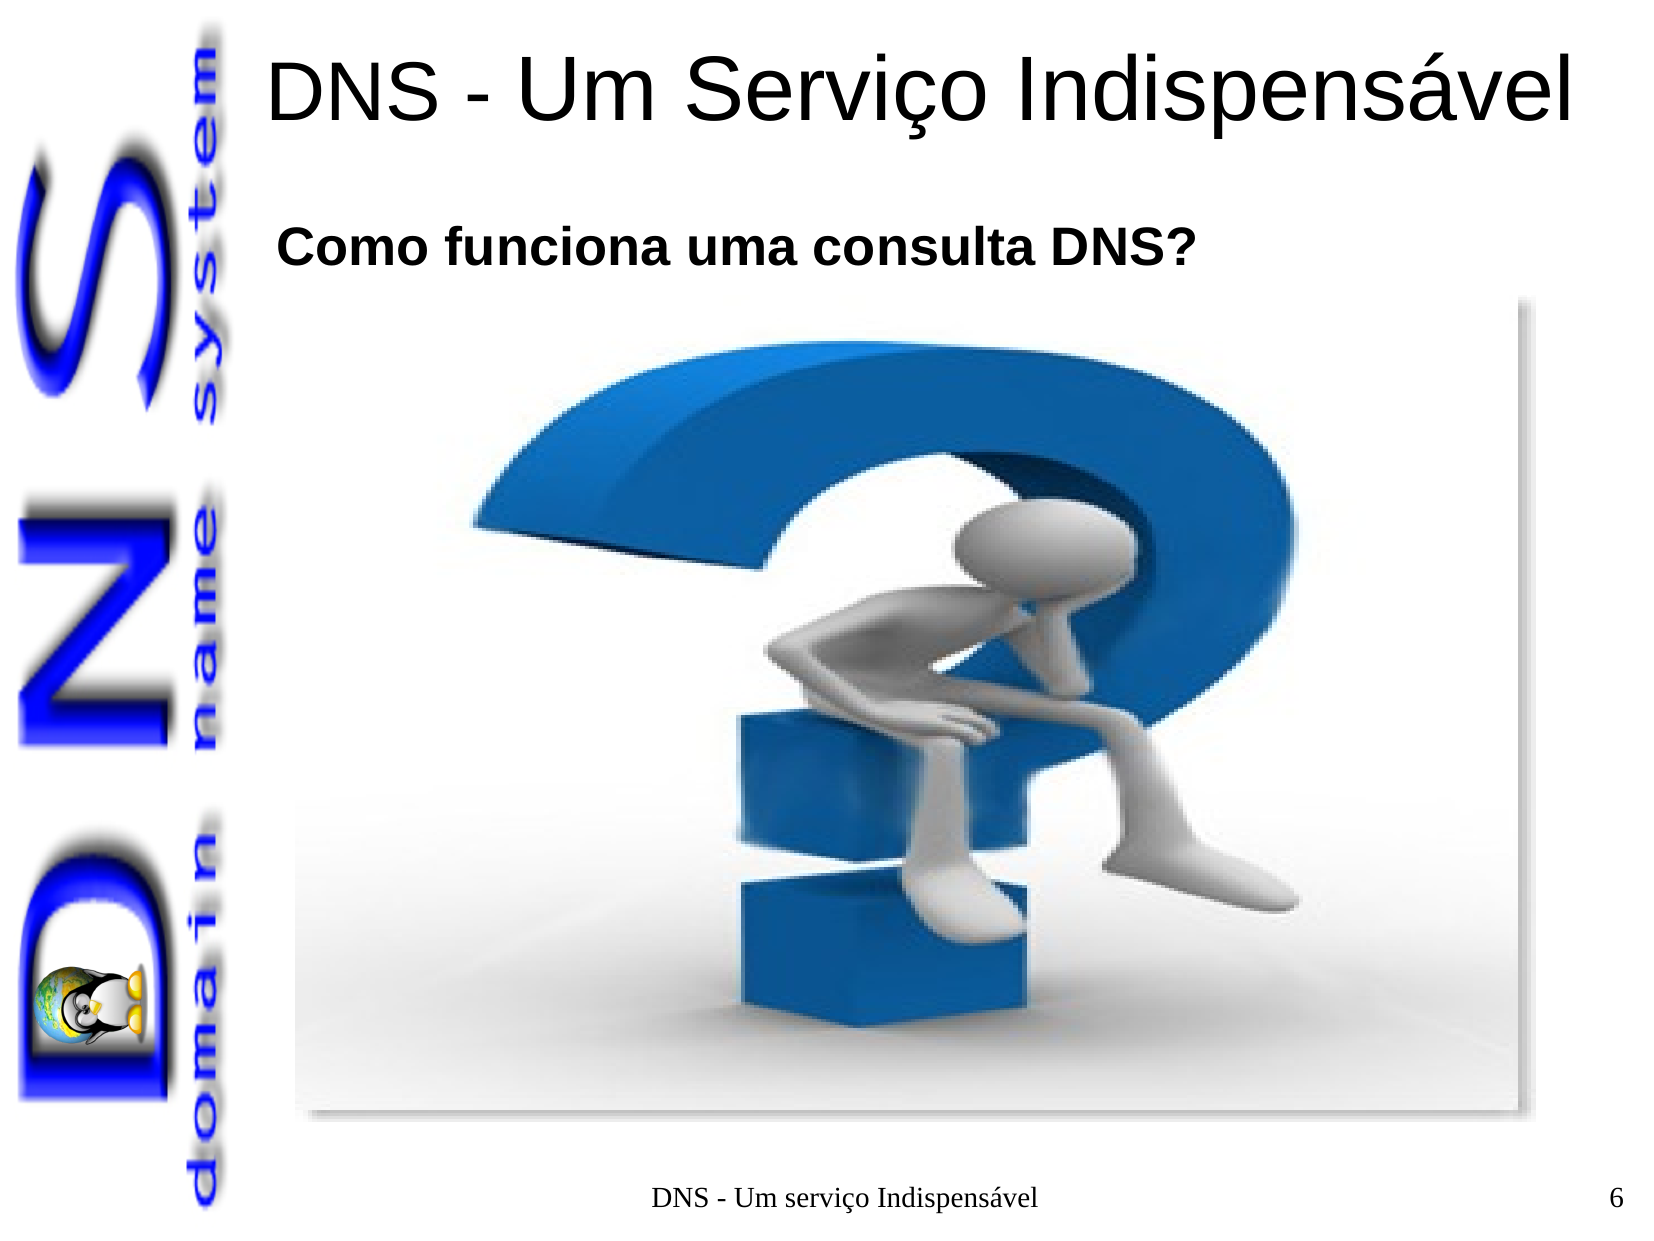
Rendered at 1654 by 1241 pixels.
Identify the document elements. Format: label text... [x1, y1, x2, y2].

title DNS - Um Serviço Indispensável [265, 29, 1654, 149]
text_box Como funciona uma consulta DNS? [261, 208, 1300, 286]
picture [295, 295, 1536, 1123]
picture [2, 2, 237, 1239]
